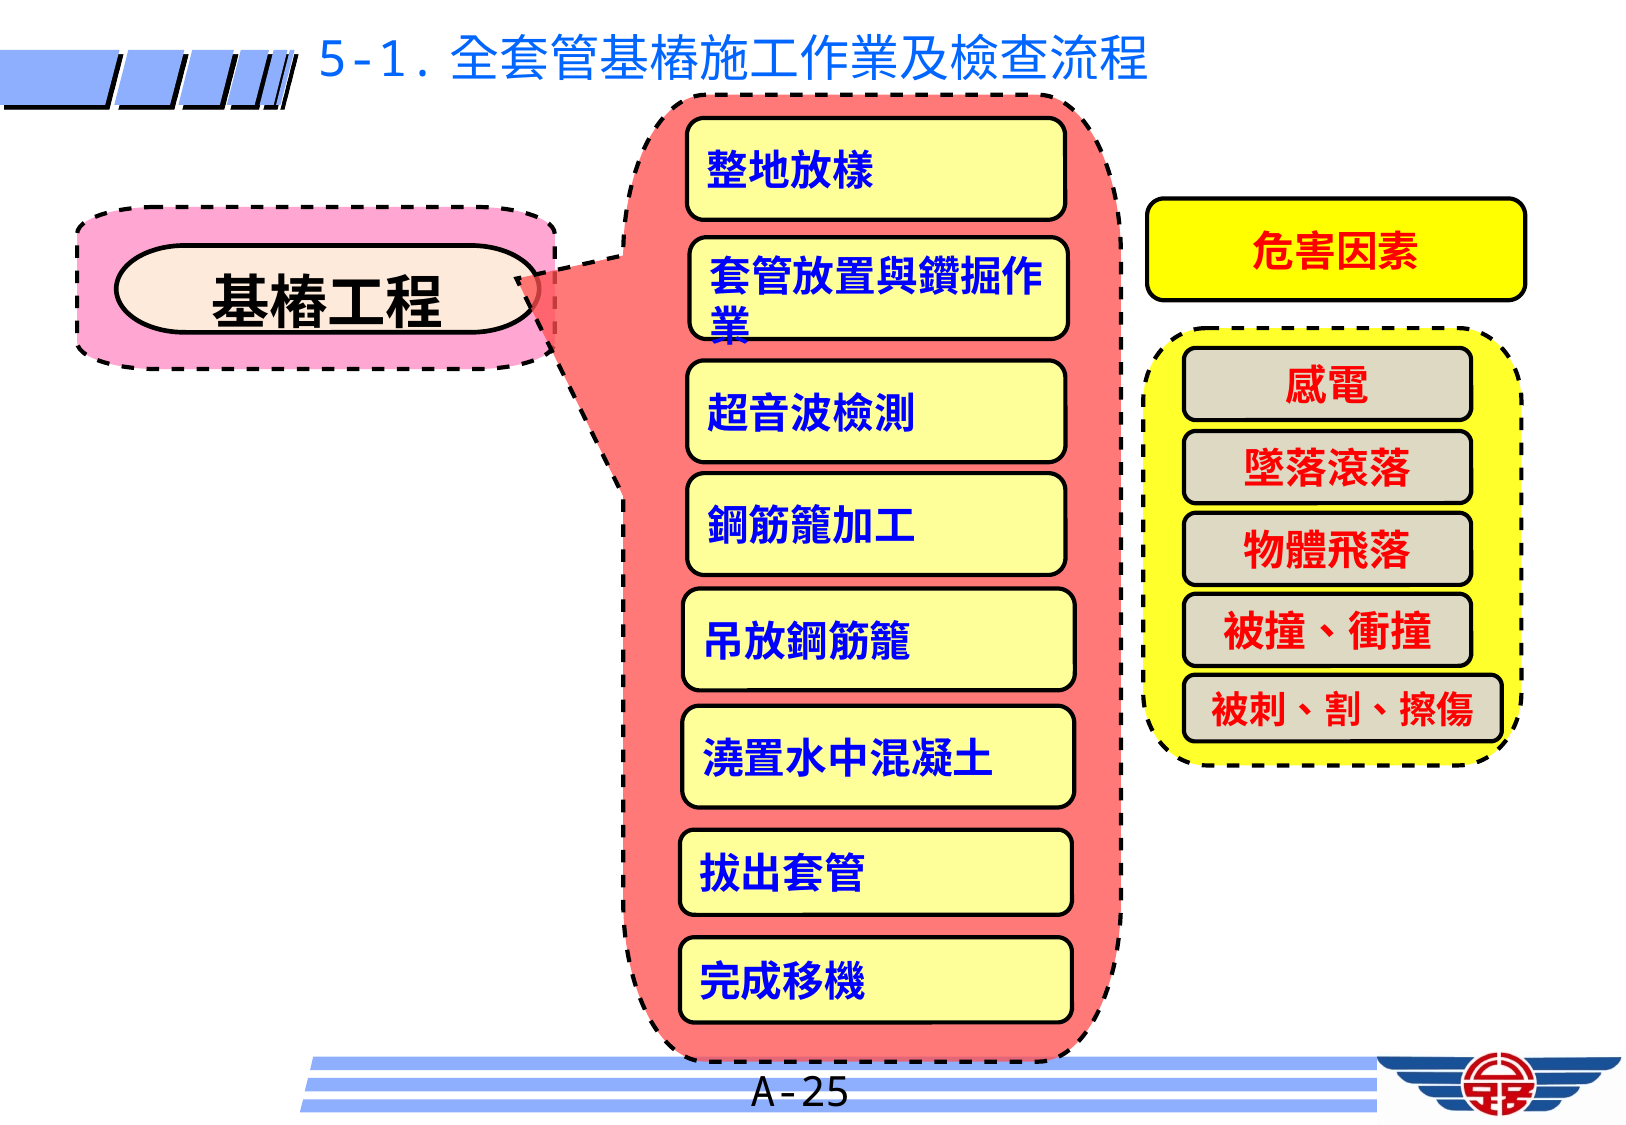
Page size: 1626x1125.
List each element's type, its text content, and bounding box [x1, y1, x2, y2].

text_box [1143, 328, 1522, 766]
text_box 完成移機 [679, 937, 1072, 1023]
text_box 感電 [1183, 347, 1472, 421]
text_box 基樁工程 [116, 245, 536, 333]
text_box 吊放鋼筋籠 [682, 588, 1075, 691]
text_box 危害因素 [1147, 198, 1526, 301]
text_box 澆置水中混凝土 [682, 705, 1075, 808]
text_box 物體飛落 [1183, 512, 1472, 586]
text_box [77, 94, 1121, 1062]
text_box 被撞、衝撞 [1183, 593, 1472, 666]
text_box 墜落滾落 [1183, 430, 1472, 504]
text_box 套管放置與鑽掘作業 [689, 237, 1069, 340]
text_box 鋼筋籠加工 [687, 473, 1066, 575]
text_box 5-1.全套管基樁施工作業及檢查流程 [302, 31, 1540, 94]
text_box 被刺、割、擦傷 [1183, 674, 1502, 742]
text_box 拔出套管 [679, 829, 1072, 915]
text_box 超音波檢測 [687, 360, 1066, 463]
text_box 整地放樣 [686, 117, 1066, 220]
